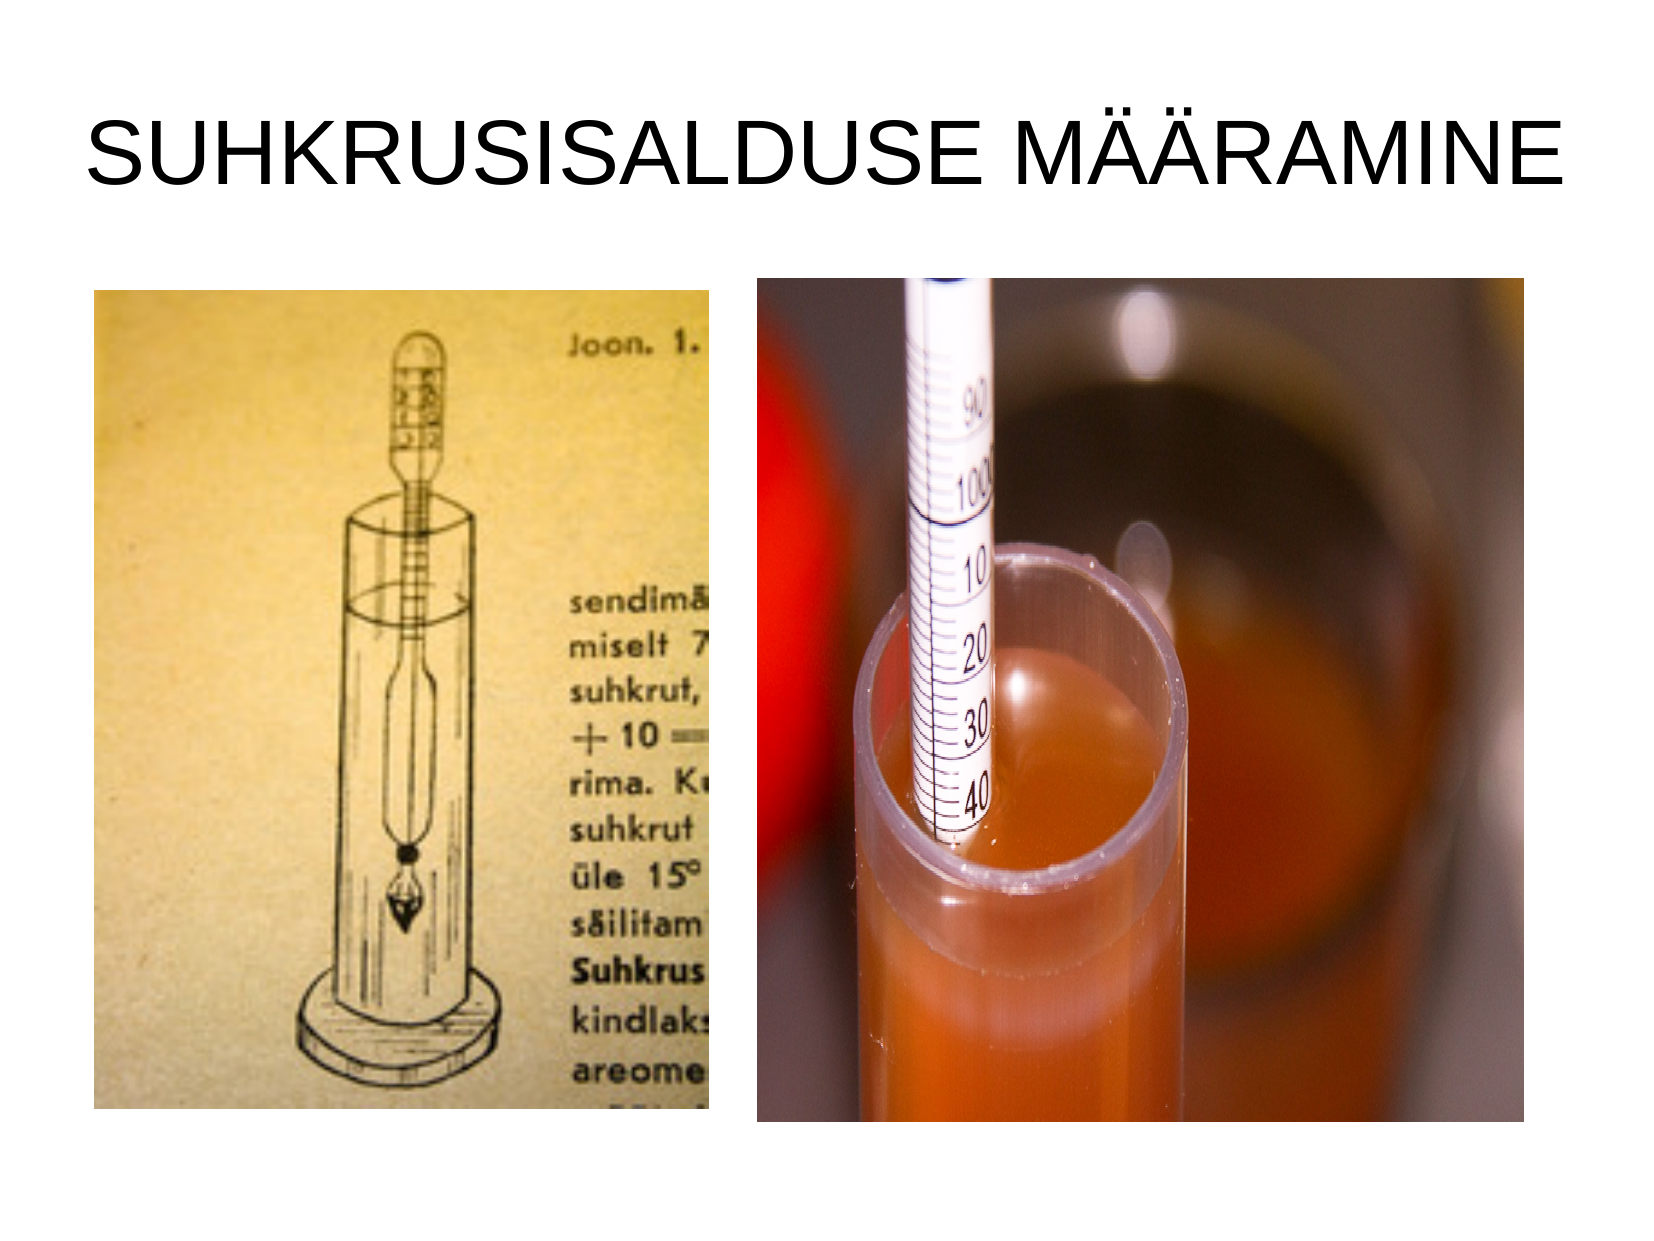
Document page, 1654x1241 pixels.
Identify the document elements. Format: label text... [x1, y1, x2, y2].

picture [757, 278, 1524, 1123]
title SUHKRUSISALDUSE MÄÄRAMINE [82, 49, 1571, 257]
picture [94, 290, 709, 1109]
